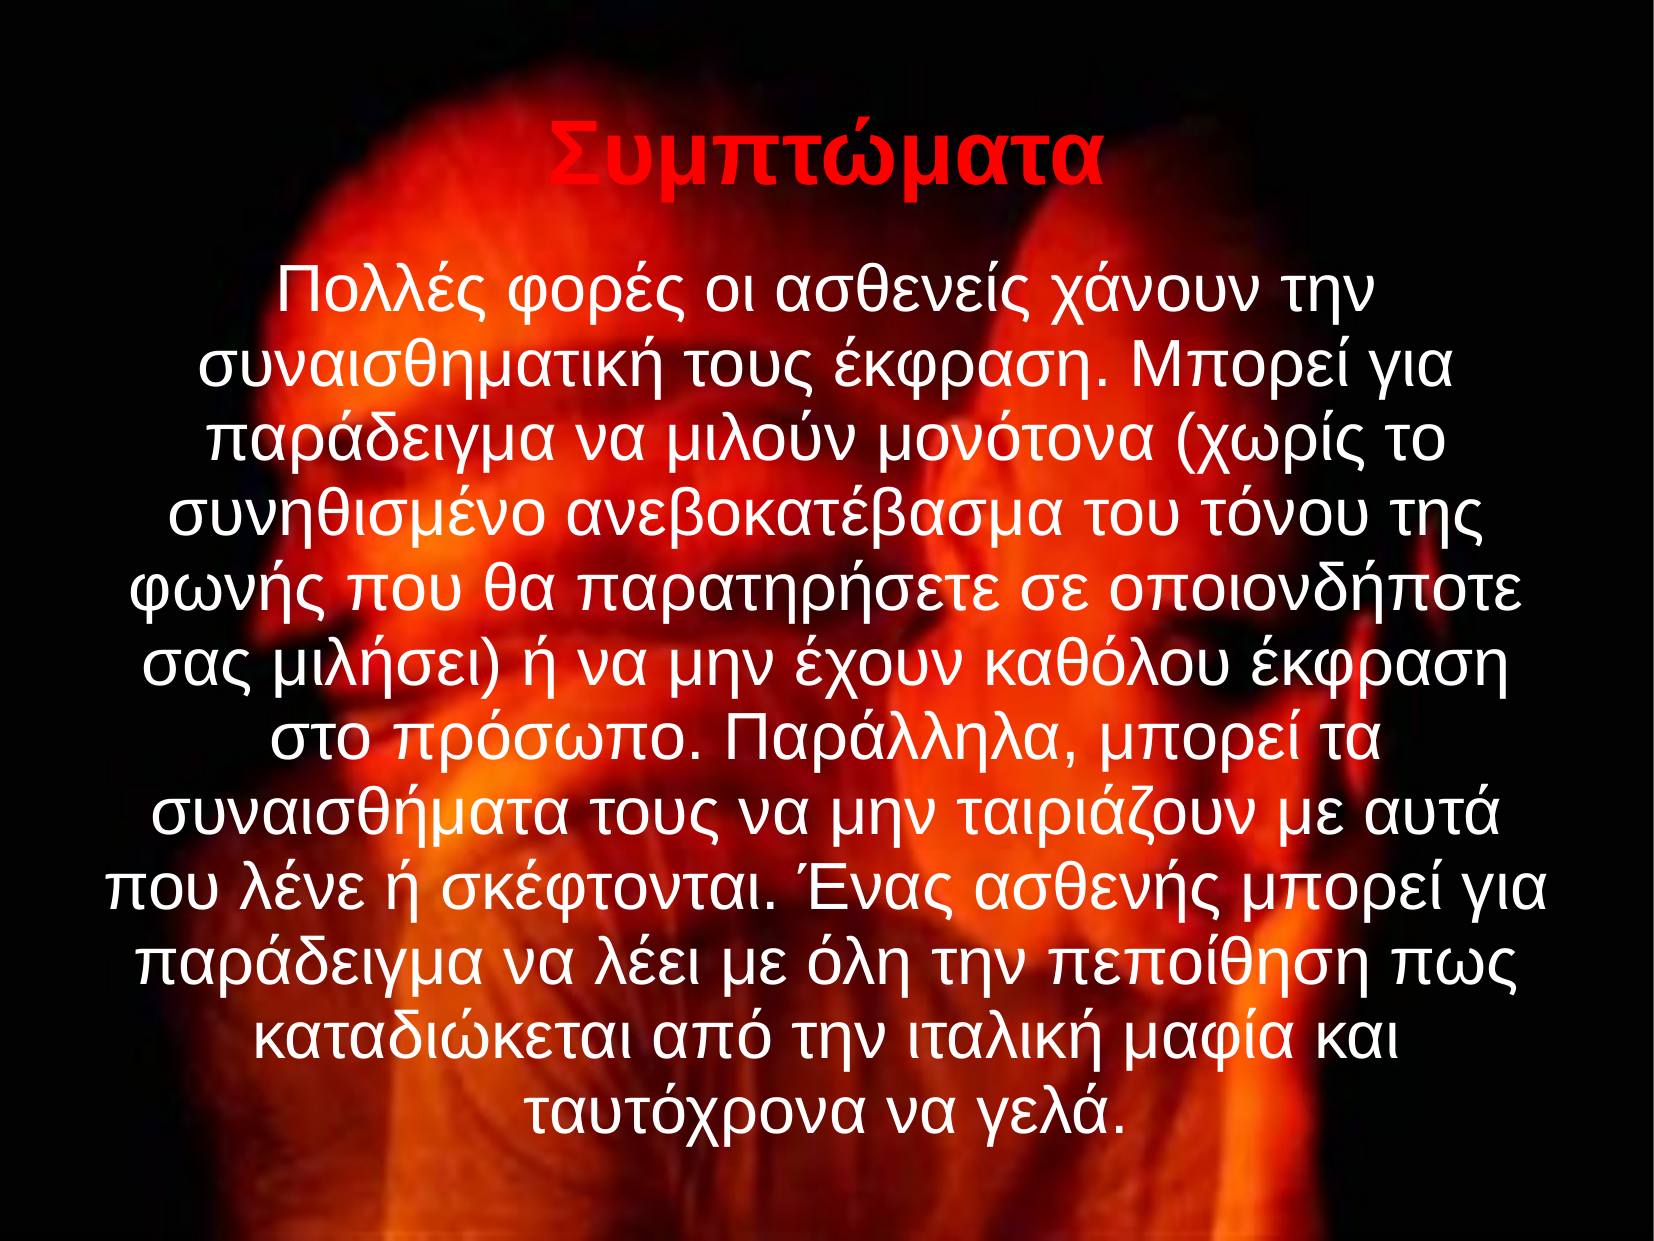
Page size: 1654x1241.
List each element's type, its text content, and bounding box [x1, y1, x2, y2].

subtitle Πολλές φορές οι ασθενείς χάνουν την συναισθηματική τους έκφραση. Μπορεί για παράδειγμα να μιλούν μονότονα (χωρίς το συνηθισμένο ανεβοκατέβασμα του τόνου της φωνής που θα παρατηρήσετε σε οποιονδήποτε σας μιλήσει) ή να μην έχουν καθόλου έκφραση στο πρόσωπο. Παράλληλα, μπορεί τα συναισθήματα τους να μην ταιριάζουν με αυτά που λένε ή σκέφτονται. Ένας ασθενής μπορεί για παράδειγμα να λέει με όλη την πεποίθηση πως καταδιώκεται από την ιταλική μαφία και ταυτόχρονα να γελά. [82, 250, 1571, 1149]
title Συμπτώματα [82, 56, 1571, 250]
picture [0, 0, 1654, 1241]
